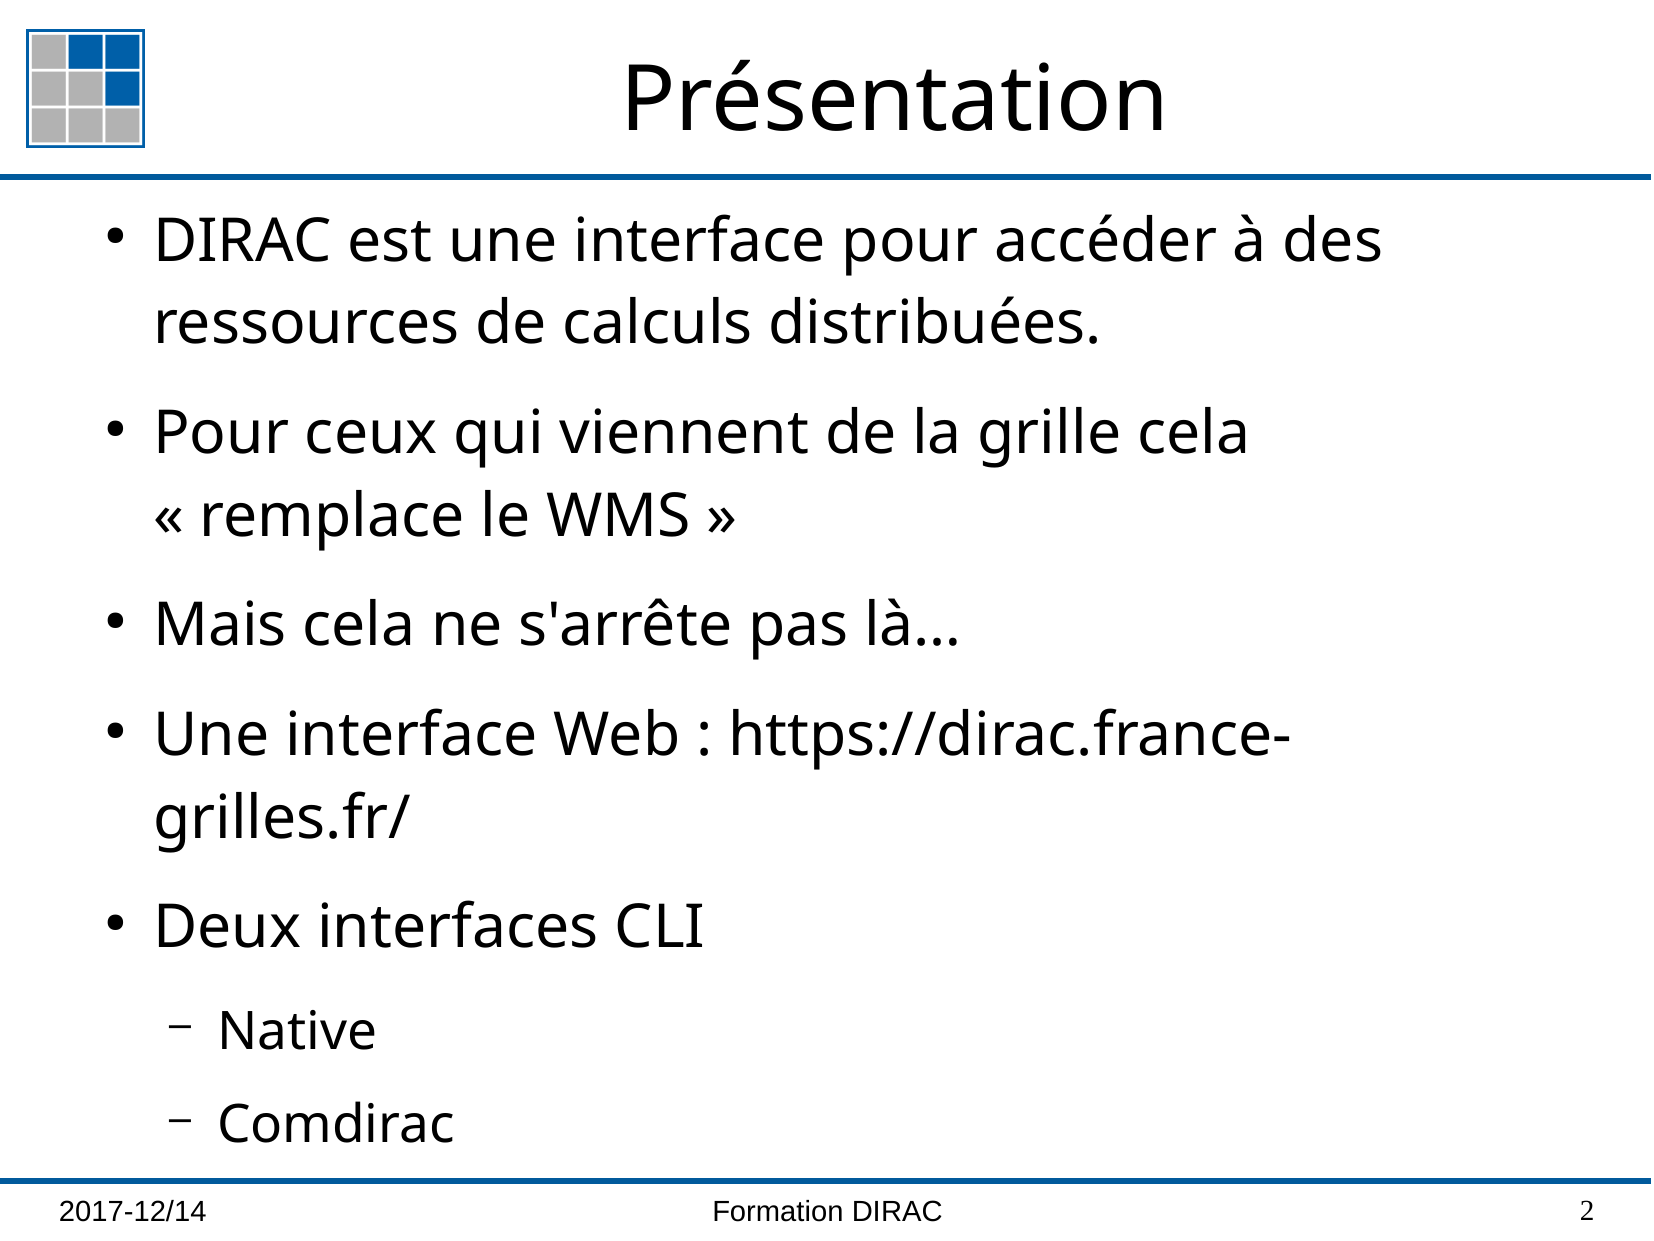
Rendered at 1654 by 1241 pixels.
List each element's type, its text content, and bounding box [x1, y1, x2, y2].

title Présentation [150, 44, 1639, 146]
picture [26, 29, 145, 148]
list DIRAC est une interface pour accéder à des ressources de calculs distribuées. Pour ceux qui viennent de la grille cela « remplace le WMS » Mais cela ne s'arrête pas là… Une interface Web : https://dirac.france-grilles.fr/ Deux interfaces CLI Native Comdirac [88, 196, 1544, 1167]
